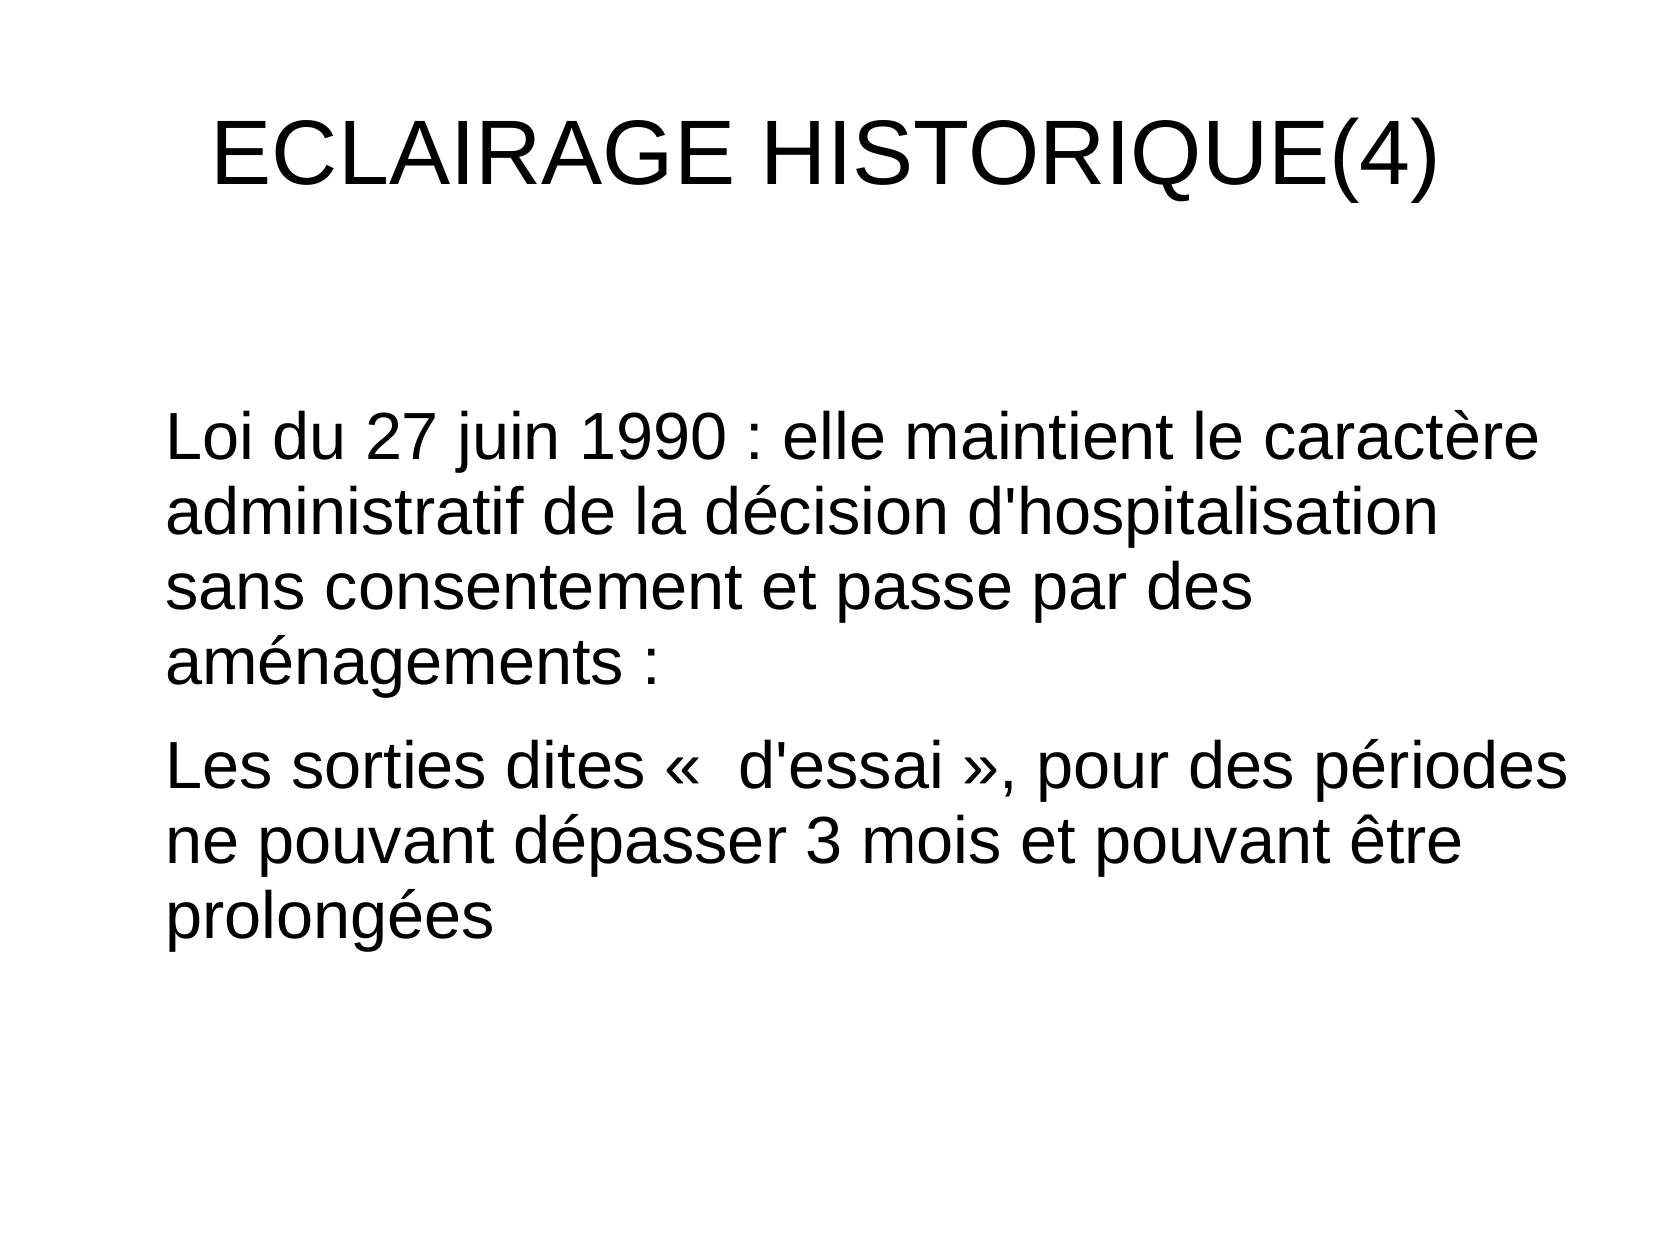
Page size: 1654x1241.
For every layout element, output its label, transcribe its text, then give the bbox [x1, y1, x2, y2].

title ECLAIRAGE HISTORIQUE(4) [82, 49, 1571, 257]
list Loi du 27 juin 1990 : elle maintient le caractère administratif de la décision d'hospitalisation sans consentement et passe par des aménagements : Les sorties dites « d'essai », pour des périodes ne pouvant dépasser 3 mois et pouvant être prolongées [94, 295, 1583, 1159]
